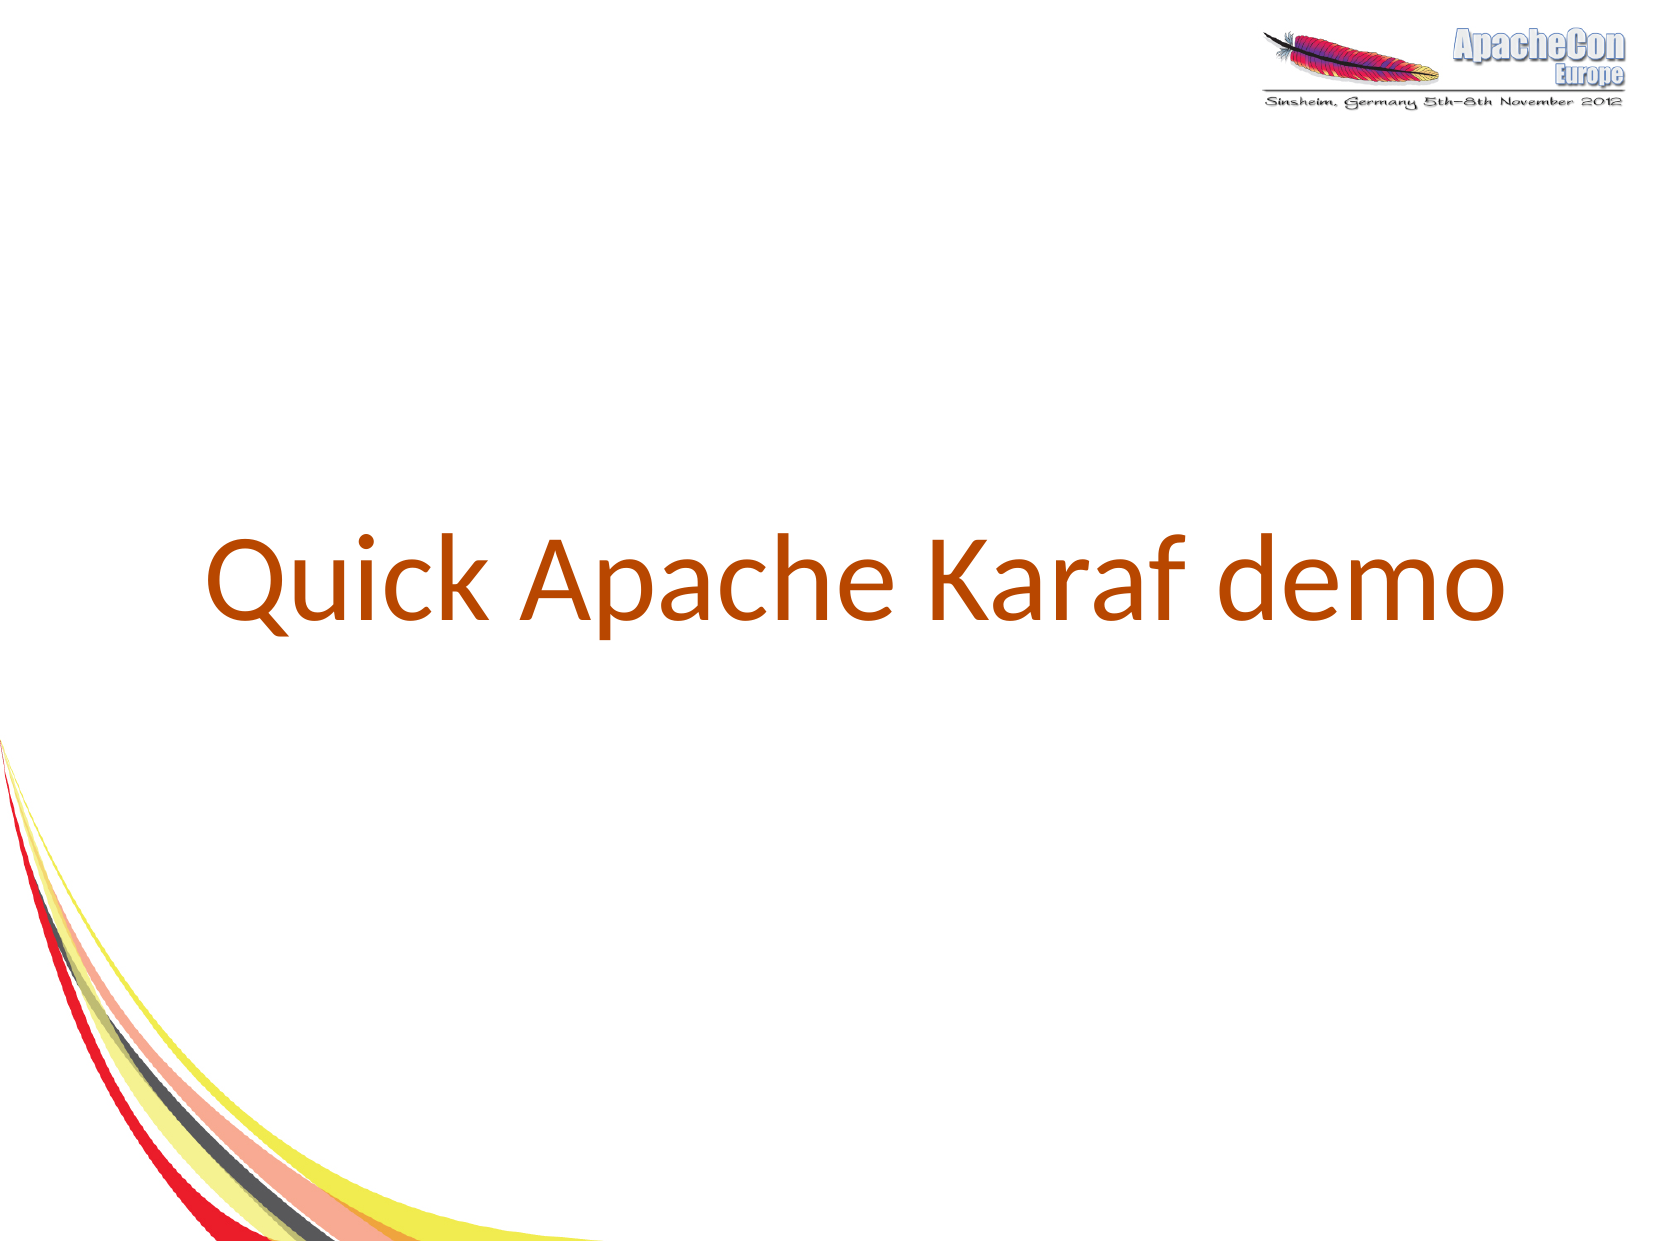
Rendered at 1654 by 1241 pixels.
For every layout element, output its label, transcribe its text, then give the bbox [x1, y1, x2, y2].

picture [0, 0, 1654, 1241]
list Quick Apache Karaf demo [177, 283, 1536, 990]
